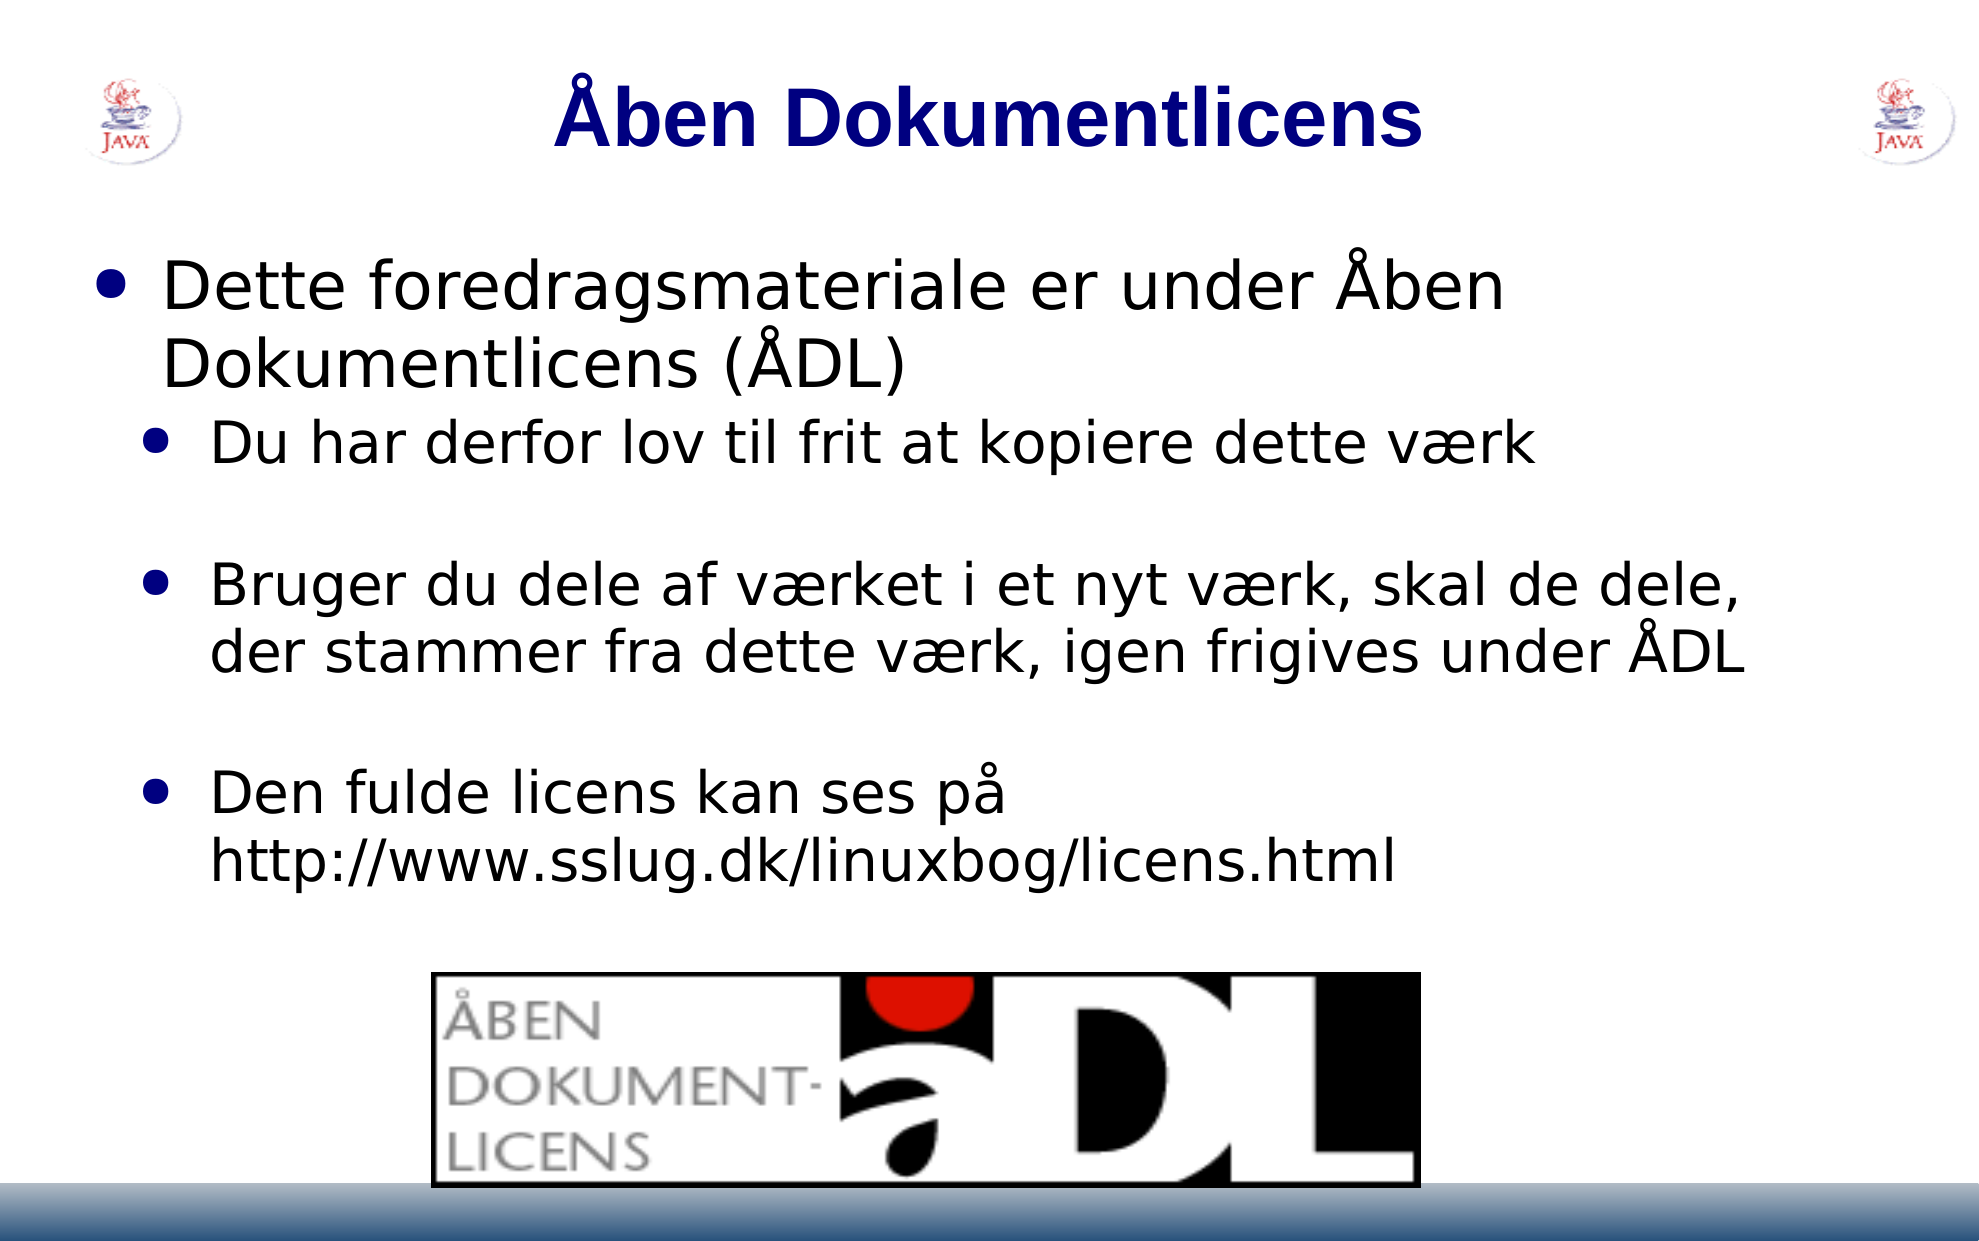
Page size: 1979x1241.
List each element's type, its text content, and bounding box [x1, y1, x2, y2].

list Dette foredragsmateriale er under Åben Dokumentlicens (ÅDL) Du har derfor lov til frit at kopiere dette værk Bruger du dele af værket i et nyt værk, skal de dele, der stammer fra dette værk, igen frigives under ÅDL Den fulde licens kan ses på http://www.sslug.dk/linuxbog/licens.html [79, 248, 1833, 1148]
picture [69, 71, 142, 169]
picture [1842, 71, 1961, 169]
picture [431, 972, 1421, 1188]
title Åben Dokumentlicens [142, 14, 1835, 222]
